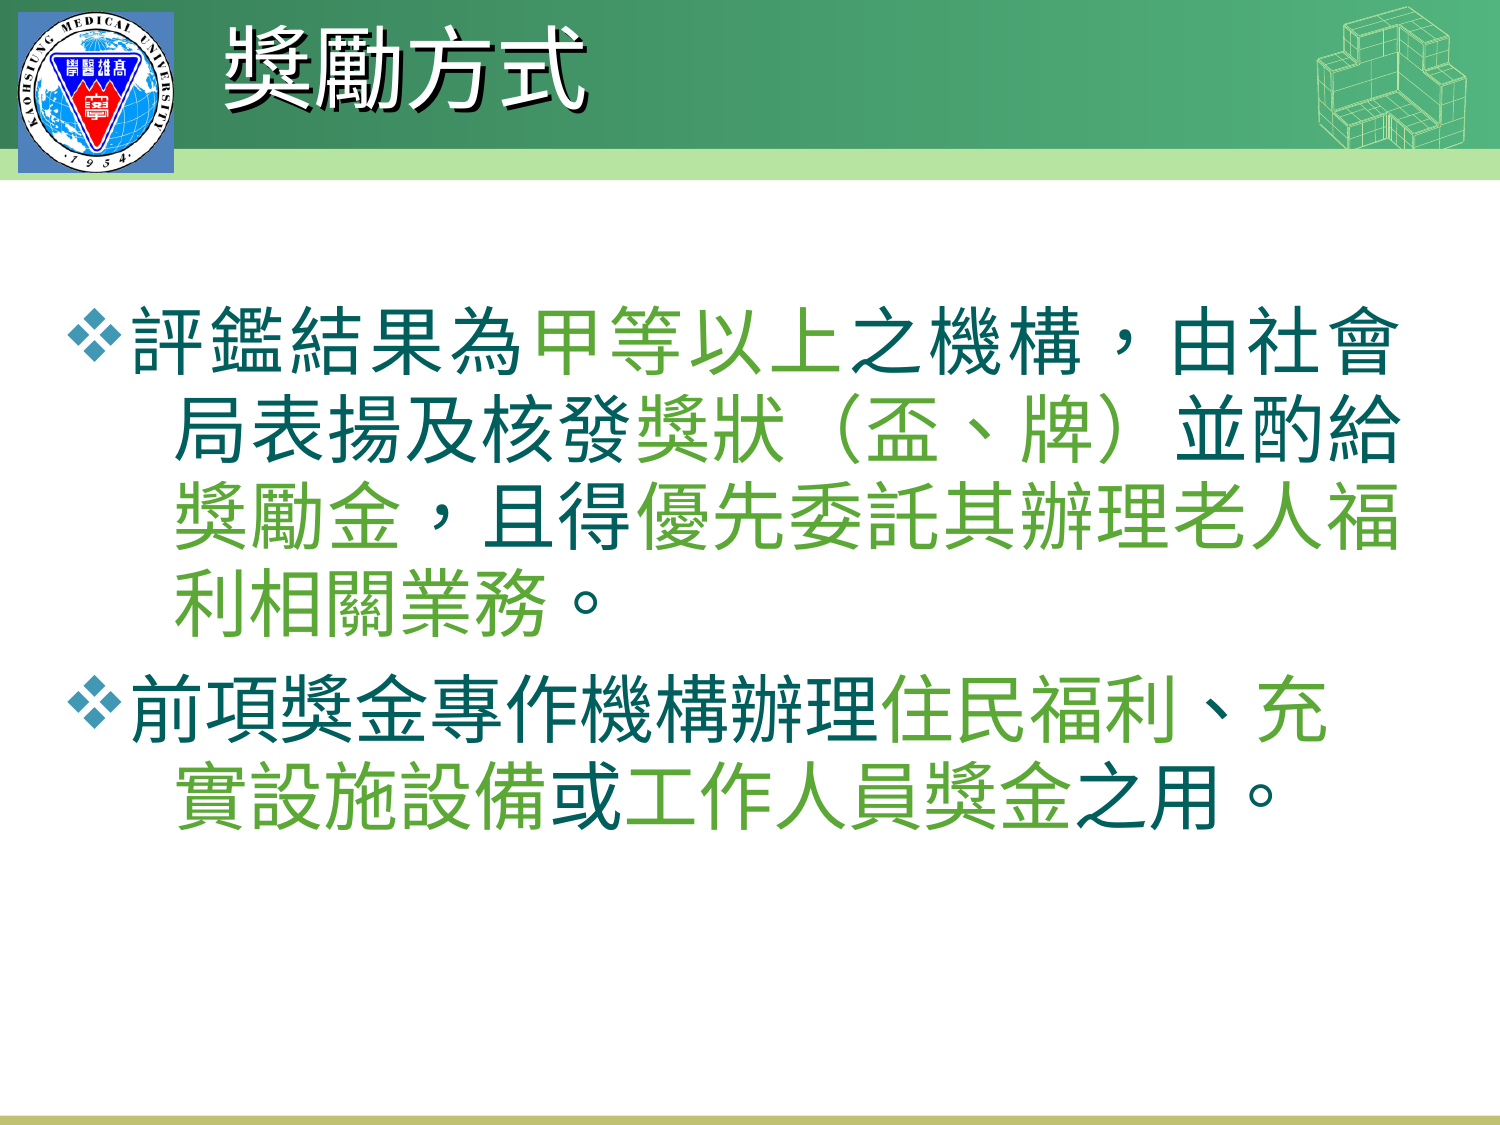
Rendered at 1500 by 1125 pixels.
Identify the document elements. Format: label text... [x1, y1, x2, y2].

picture [17, 11, 174, 173]
list 評鑑結果為甲等以上之機構，由社會局表揚及核發獎狀（盃、牌）並酌給獎勵金，且得優先委託其辦理老人福利相關業務。 前項獎金專作機構辦理住民福利、充實設施設備或工作人員獎金之用。 [46, 292, 1417, 1061]
title 獎勵方式 [206, 2, 1093, 139]
